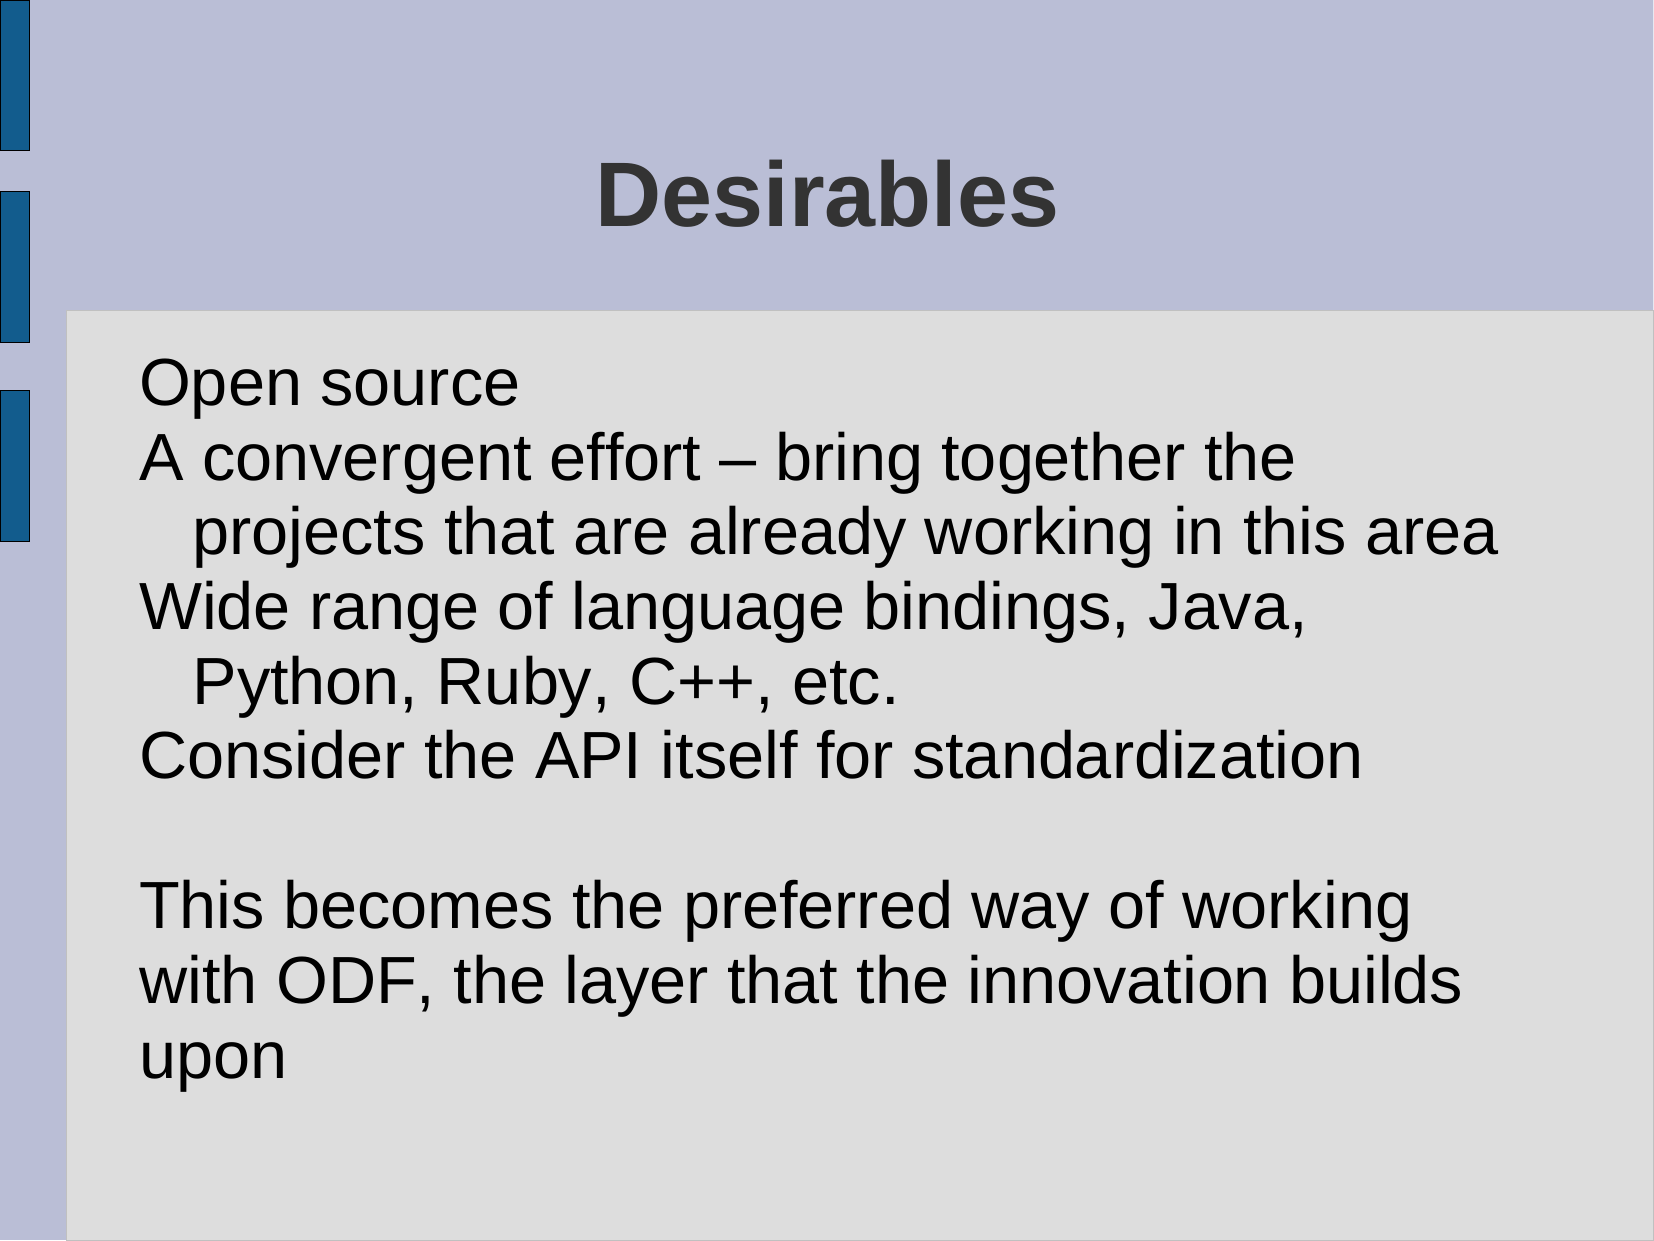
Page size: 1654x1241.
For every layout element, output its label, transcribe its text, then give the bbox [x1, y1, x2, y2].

list Open source A convergent effort – bring together the projects that are already working in this area Wide range of language bindings, Java, Python, Ruby, C++, etc. Consider the API itself for standardization This becomes the preferred way of working with ODF, the layer that the innovation builds upon [121, 344, 1534, 1168]
title Desirables [121, 91, 1534, 299]
